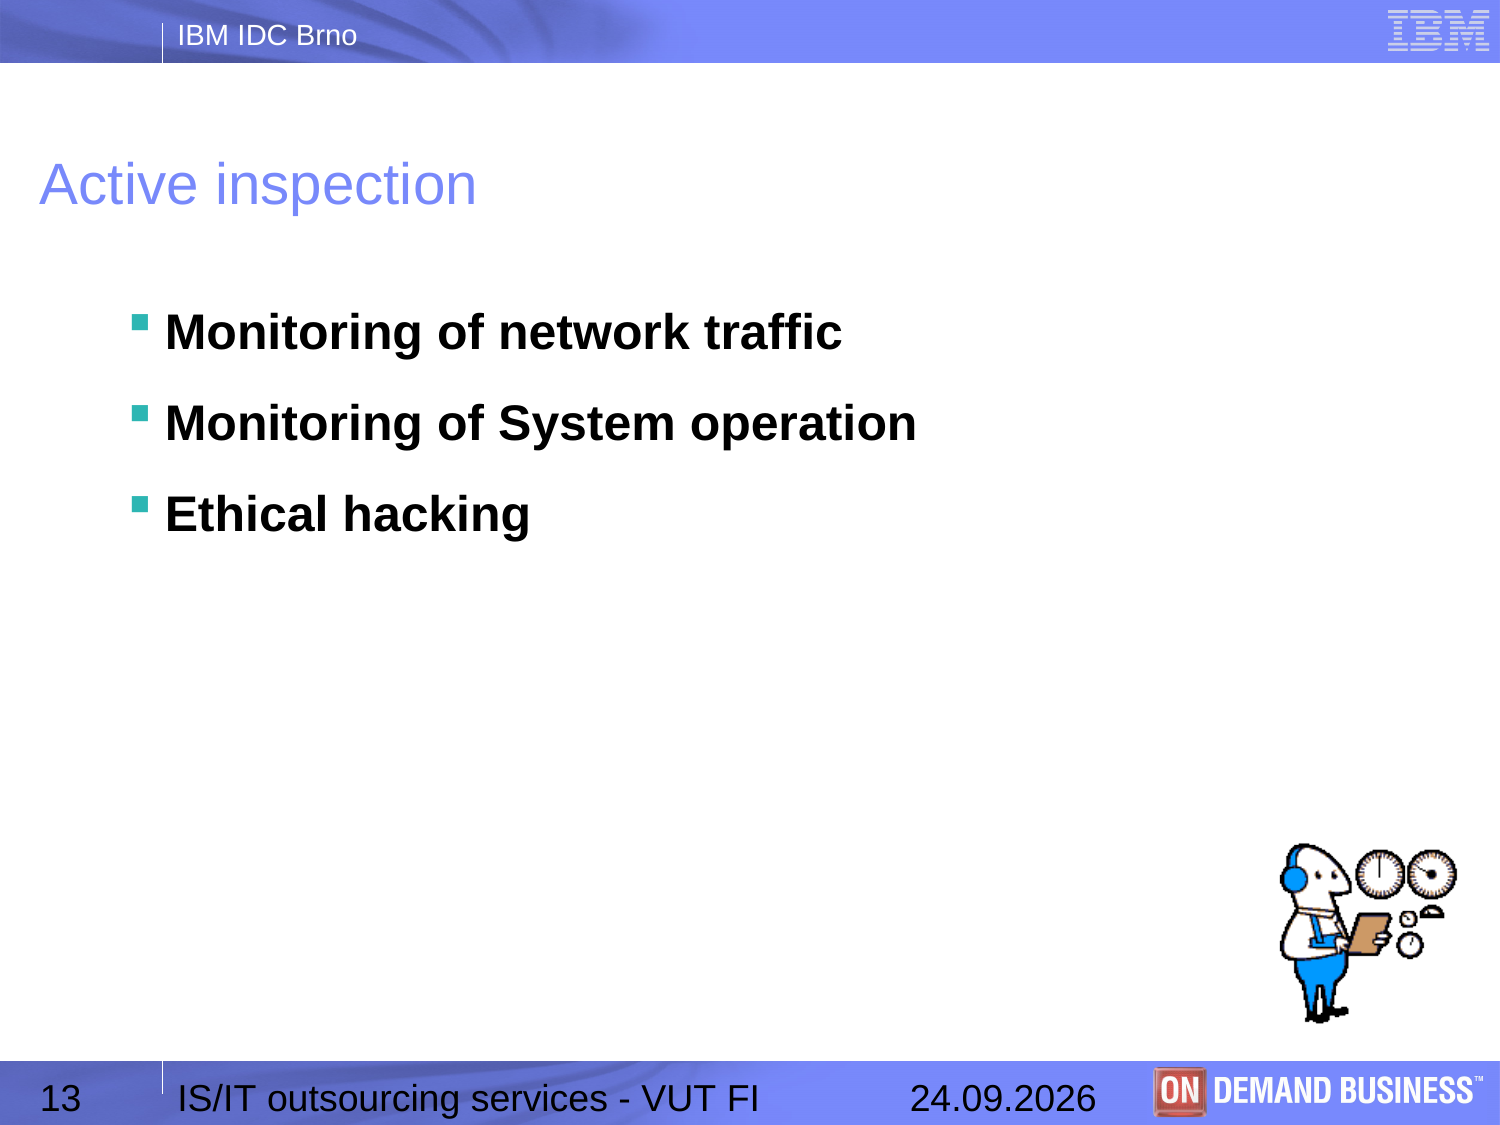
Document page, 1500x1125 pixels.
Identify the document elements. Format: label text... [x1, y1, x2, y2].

picture [1269, 834, 1470, 1035]
picture [0, 1061, 1500, 1125]
title Active inspection [25, 142, 1378, 225]
picture [0, 0, 1500, 63]
list Monitoring of network traffic Monitoring of System operation Ethical hacking [112, 291, 1388, 932]
